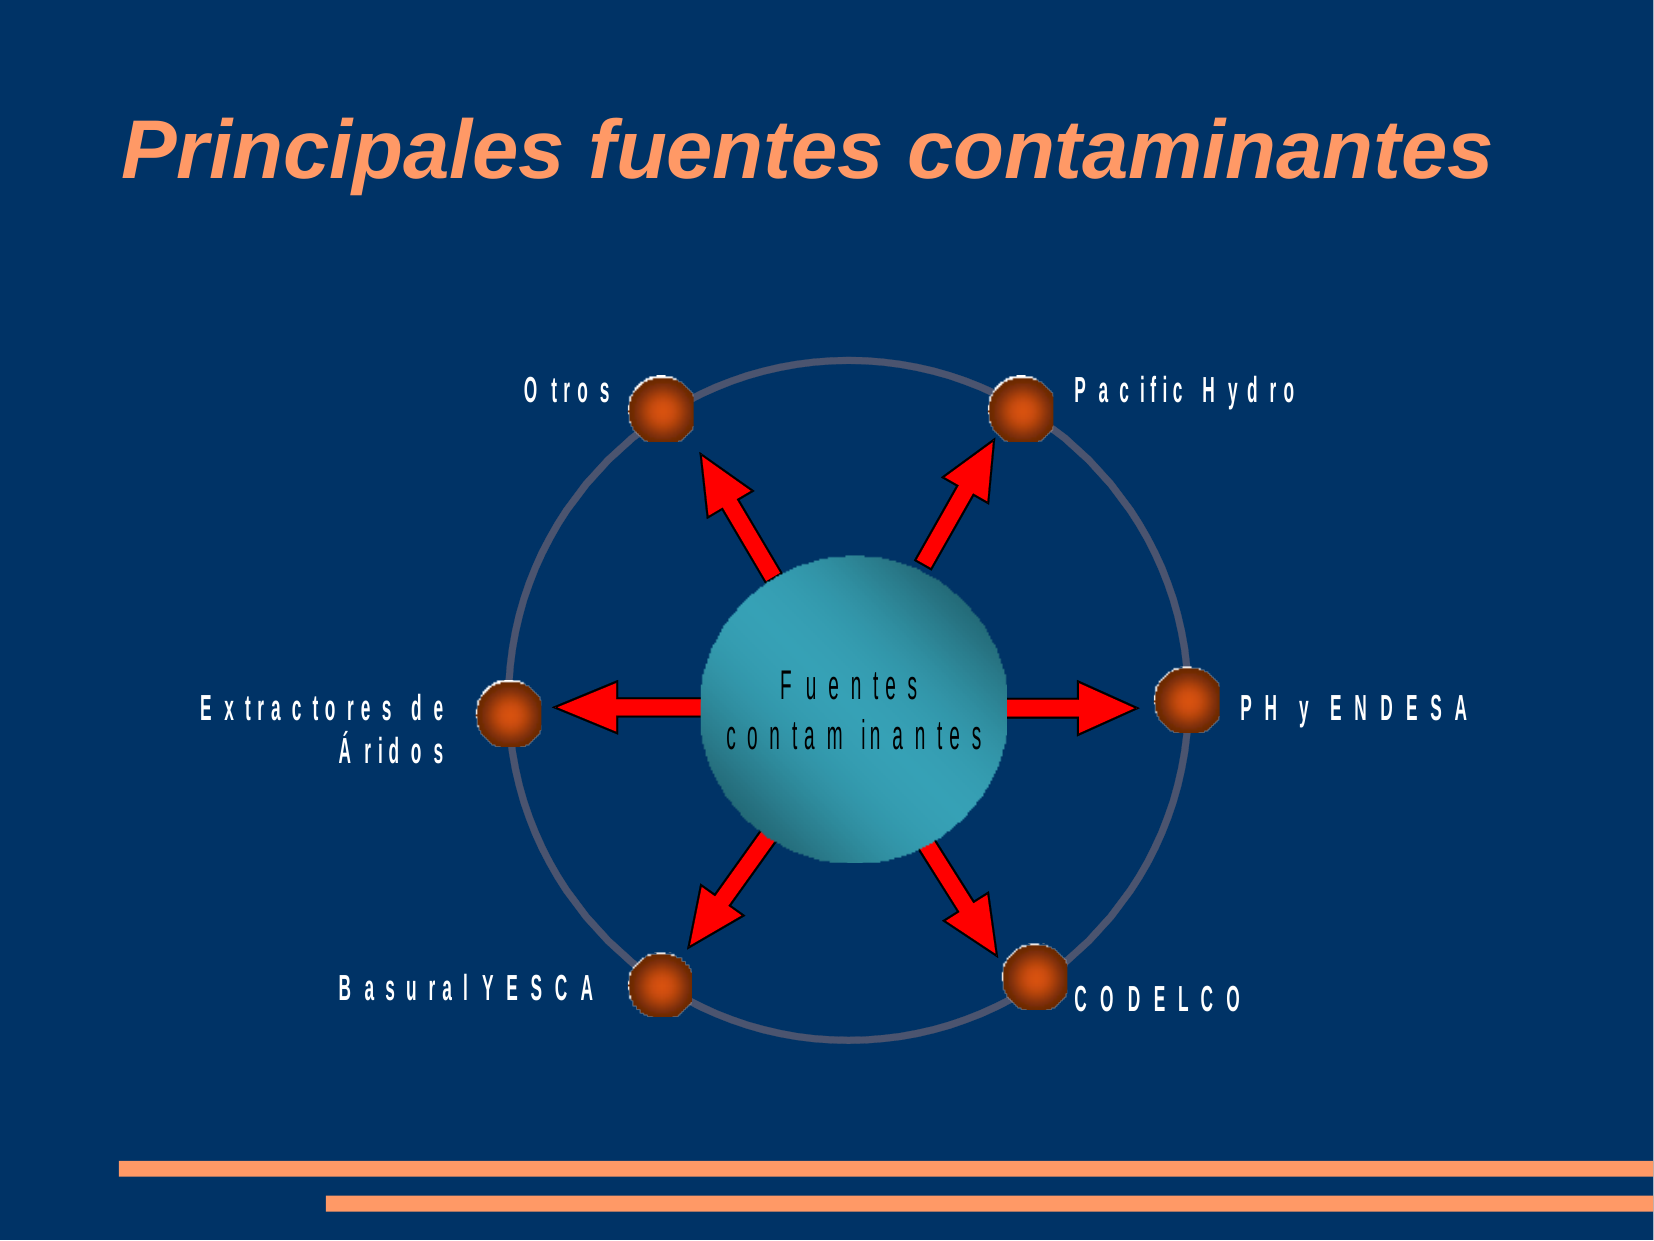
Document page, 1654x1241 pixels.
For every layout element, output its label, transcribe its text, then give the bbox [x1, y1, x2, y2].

picture [177, 354, 1506, 1045]
title Principales fuentes contaminantes [121, 46, 1534, 254]
